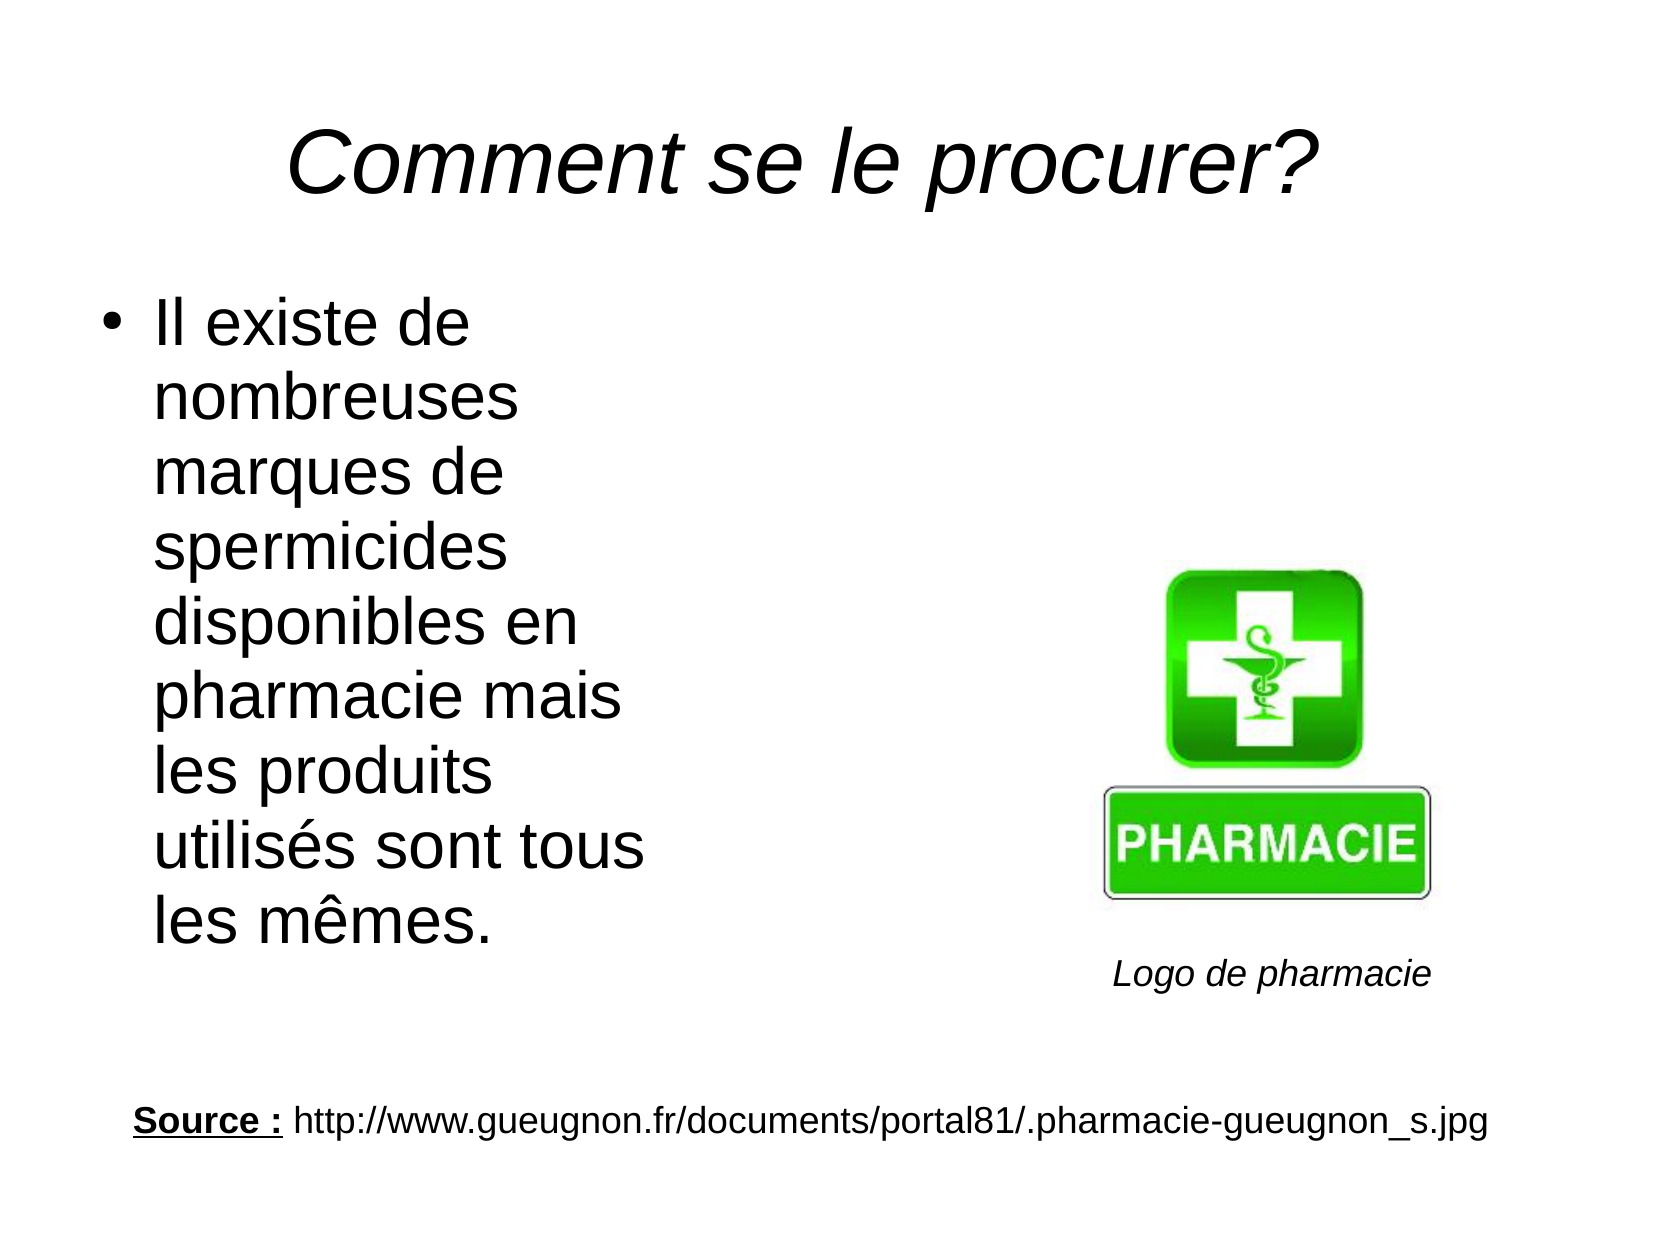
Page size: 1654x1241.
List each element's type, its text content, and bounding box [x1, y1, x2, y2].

text_box Source : http://www.gueugnon.fr/documents/portal81/.pharmacie-gueugnon_s.jpg [118, 1092, 1502, 1151]
list Il existe de nombreuses marques de spermicides disponibles en pharmacie mais les produits utilisés sont tous les mêmes. [82, 312, 680, 1004]
text_box . [0, 236, 709, 312]
title Comment se le procurer? [59, 58, 1548, 266]
picture [1090, 560, 1447, 936]
text_box Logo de pharmacie [1097, 944, 1447, 1002]
